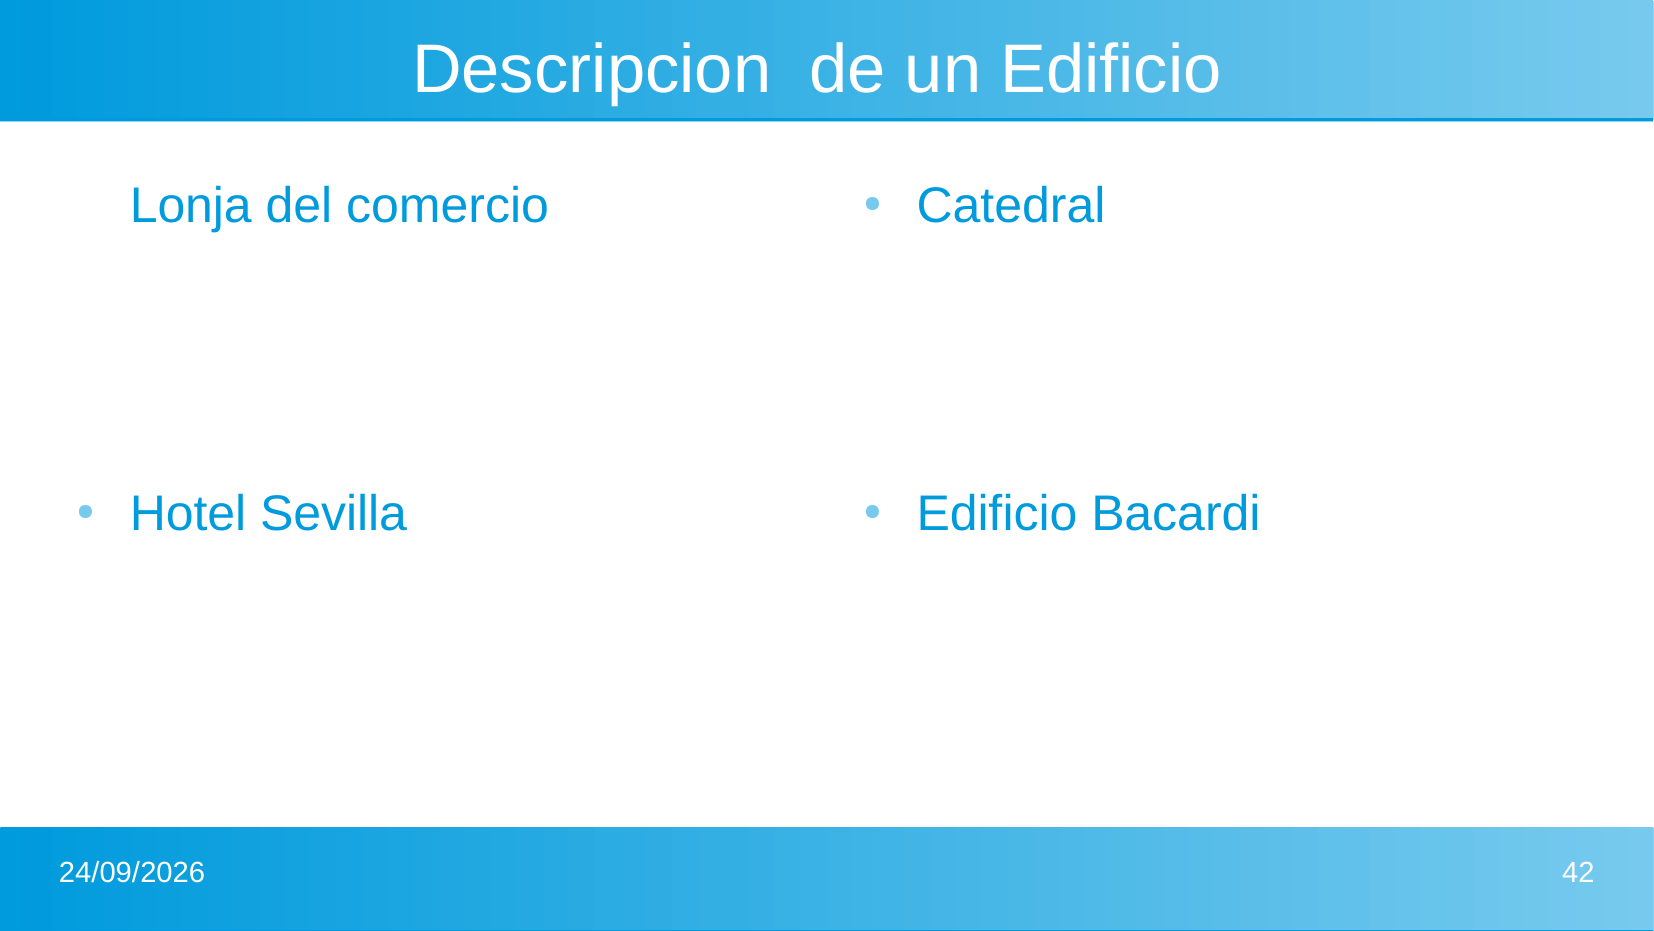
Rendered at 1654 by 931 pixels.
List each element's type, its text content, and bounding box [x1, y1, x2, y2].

list Edificio Bacardi [845, 485, 1595, 768]
list Catedral [845, 177, 1595, 459]
title Descripcion de un Edificio [58, 29, 1595, 108]
list Hotel Sevilla [58, 485, 809, 768]
list Lonja del comercio [58, 177, 809, 459]
